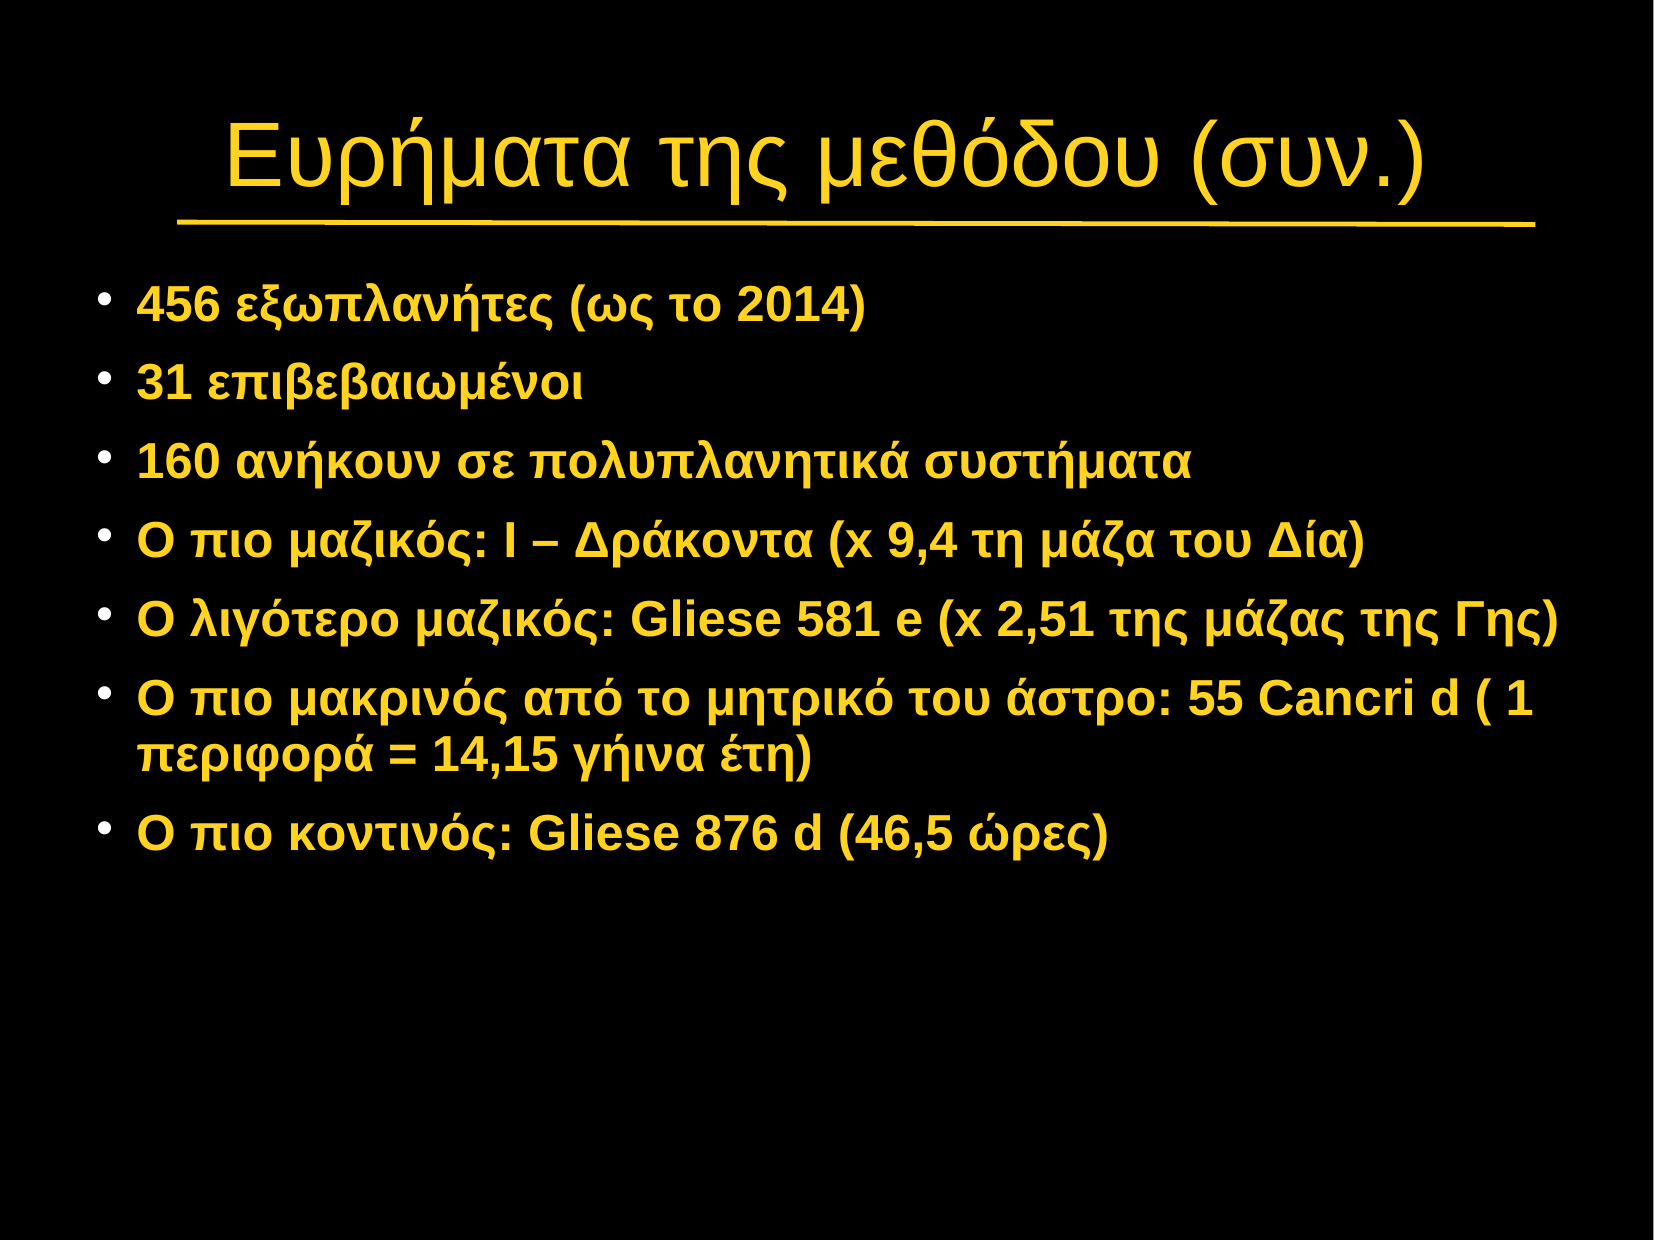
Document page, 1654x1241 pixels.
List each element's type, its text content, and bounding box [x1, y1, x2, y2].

title Ευρήματα της μεθόδου (συν.) [82, 49, 1571, 257]
list 456 εξωπλανήτες (ως το 2014) 31 επιβεβαιωμένοι 160 ανήκουν σε πολυπλανητικά συστήματα Ο πιο μαζικός: Ι – Δράκοντα (x 9,4 τη μάζα του Δία) Ο λιγότερο μαζικός: Gliese 581 e (x 2,51 της μάζας της Γης) Ο πιο μακρινός από το μητρικό του άστρο: 55 Cancri d ( 1 περιφορά = 14,15 γήινα έτη) Ο πιο κοντινός: Gliese 876 d (46,5 ώρες) [82, 271, 1571, 910]
